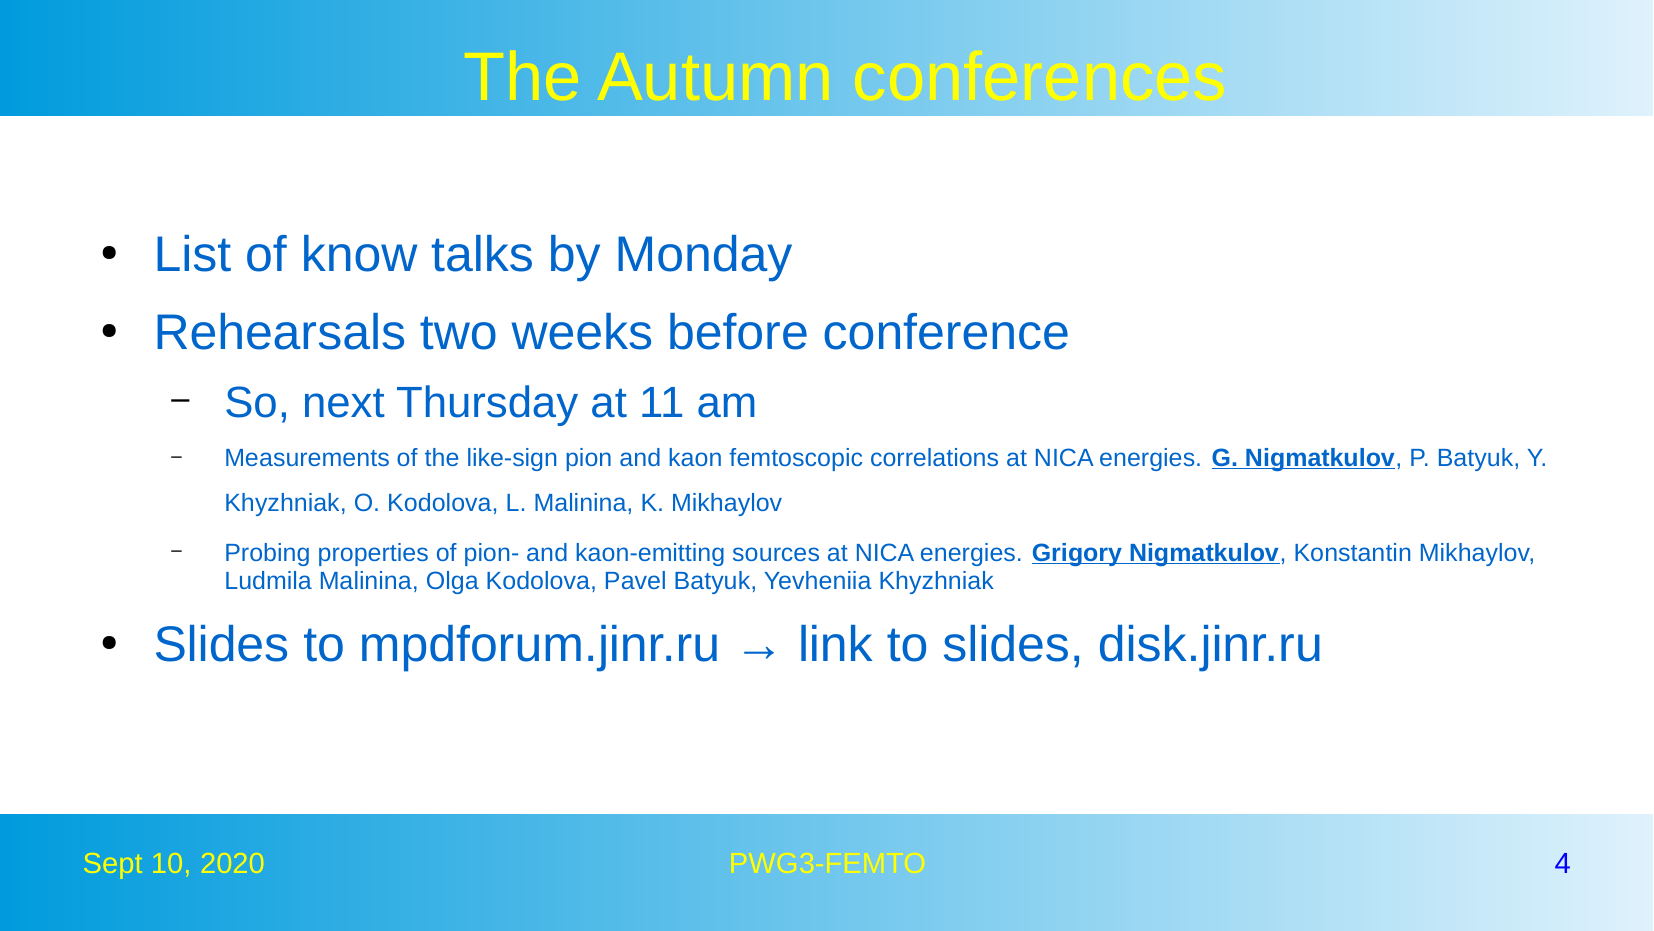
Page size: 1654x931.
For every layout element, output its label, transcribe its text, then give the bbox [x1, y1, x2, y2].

title The Autumn conferences [0, 0, 1654, 154]
list List of know talks by Monday Rehearsals two weeks before conference So, next Thursday at 11 am Measurements of the like-sign pion and kaon femtoscopic correlations at NICA energies. G. Nigmatkulov, P. Batyuk, Y. Khyzhniak, O. Kodolova, L. Malinina, K. Mikhaylov Probing properties of pion- and kaon-emitting sources at NICA energies. Grigory Nigmatkulov, Konstantin Mikhaylov, Ludmila Malinina, Olga Kodolova, Pavel Batyuk, Yevheniia Khyzhniak Slides to mpdforum.jinr.ru → link to slides, disk.jinr.ru [82, 148, 1571, 688]
